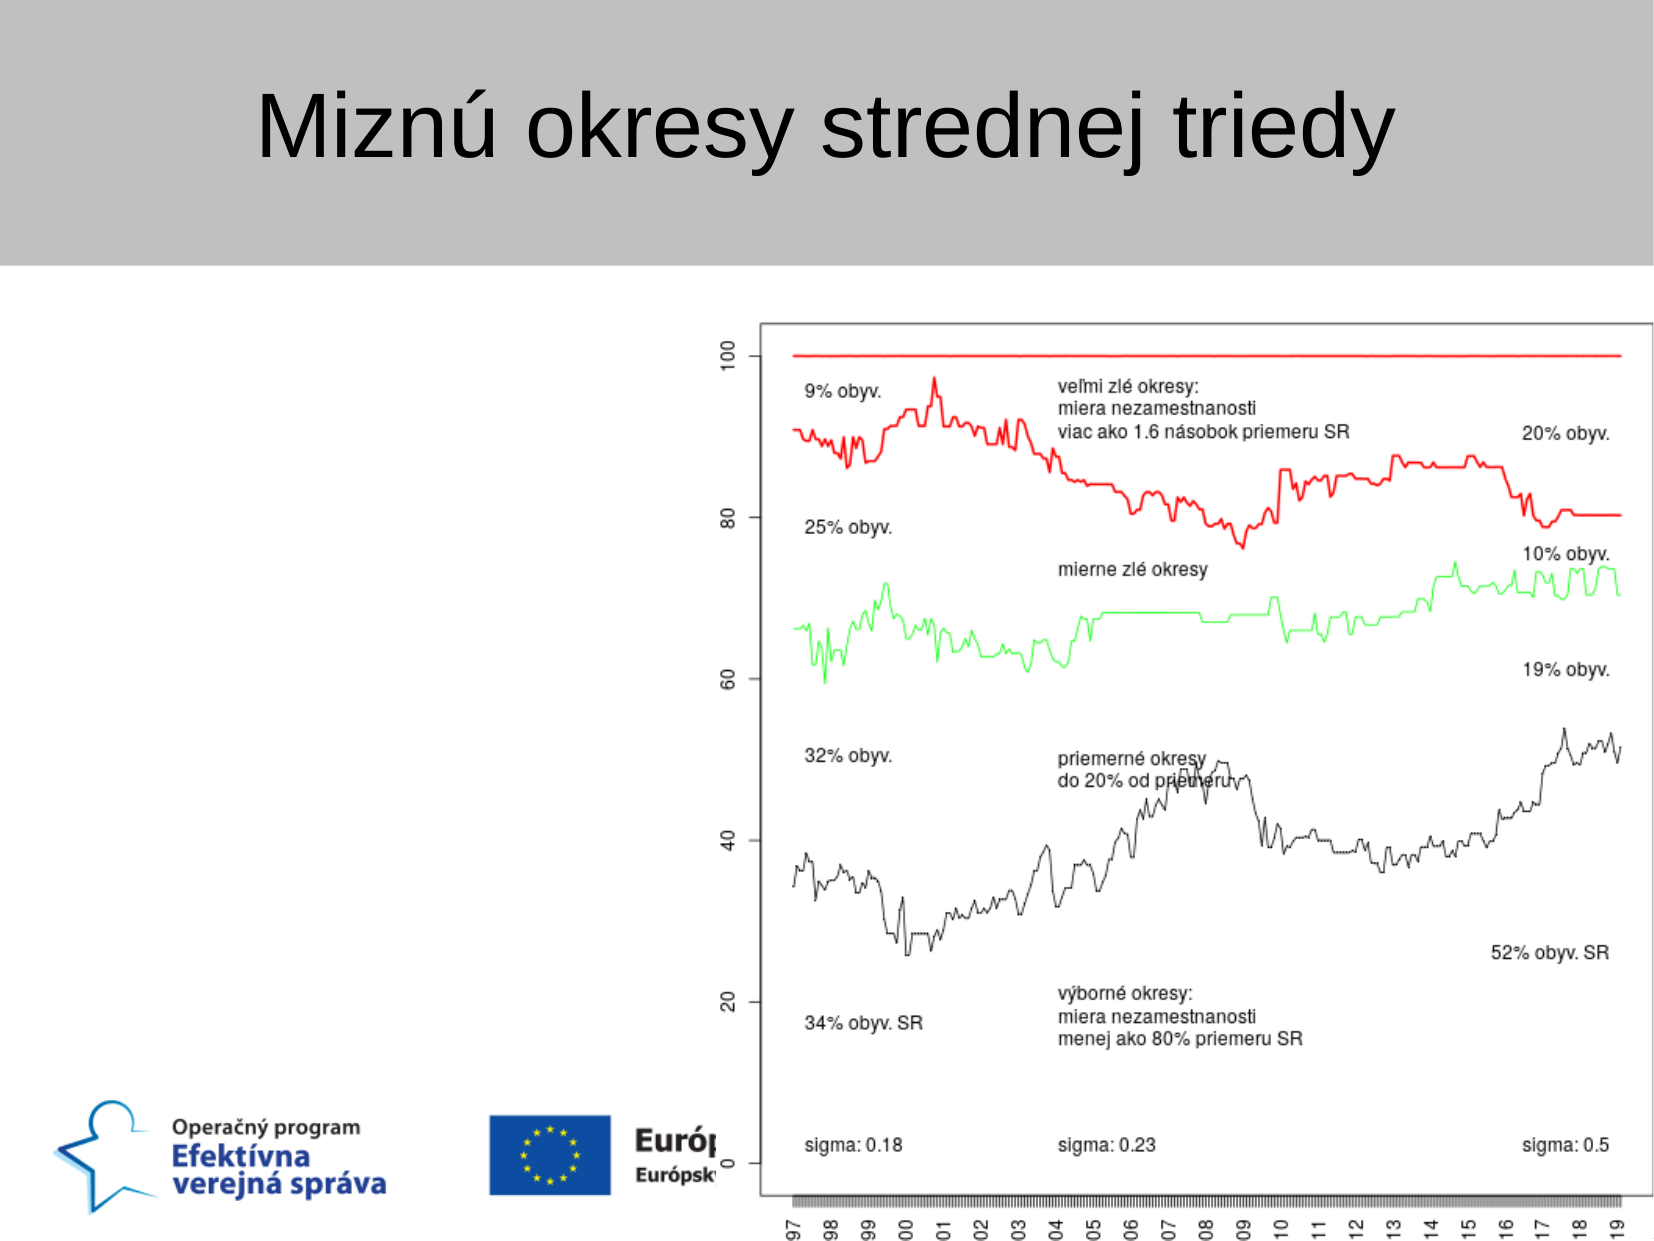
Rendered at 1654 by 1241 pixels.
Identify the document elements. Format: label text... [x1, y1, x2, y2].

title Miznú okresy strednej triedy [88, 29, 1565, 237]
picture [29, 279, 1654, 1241]
